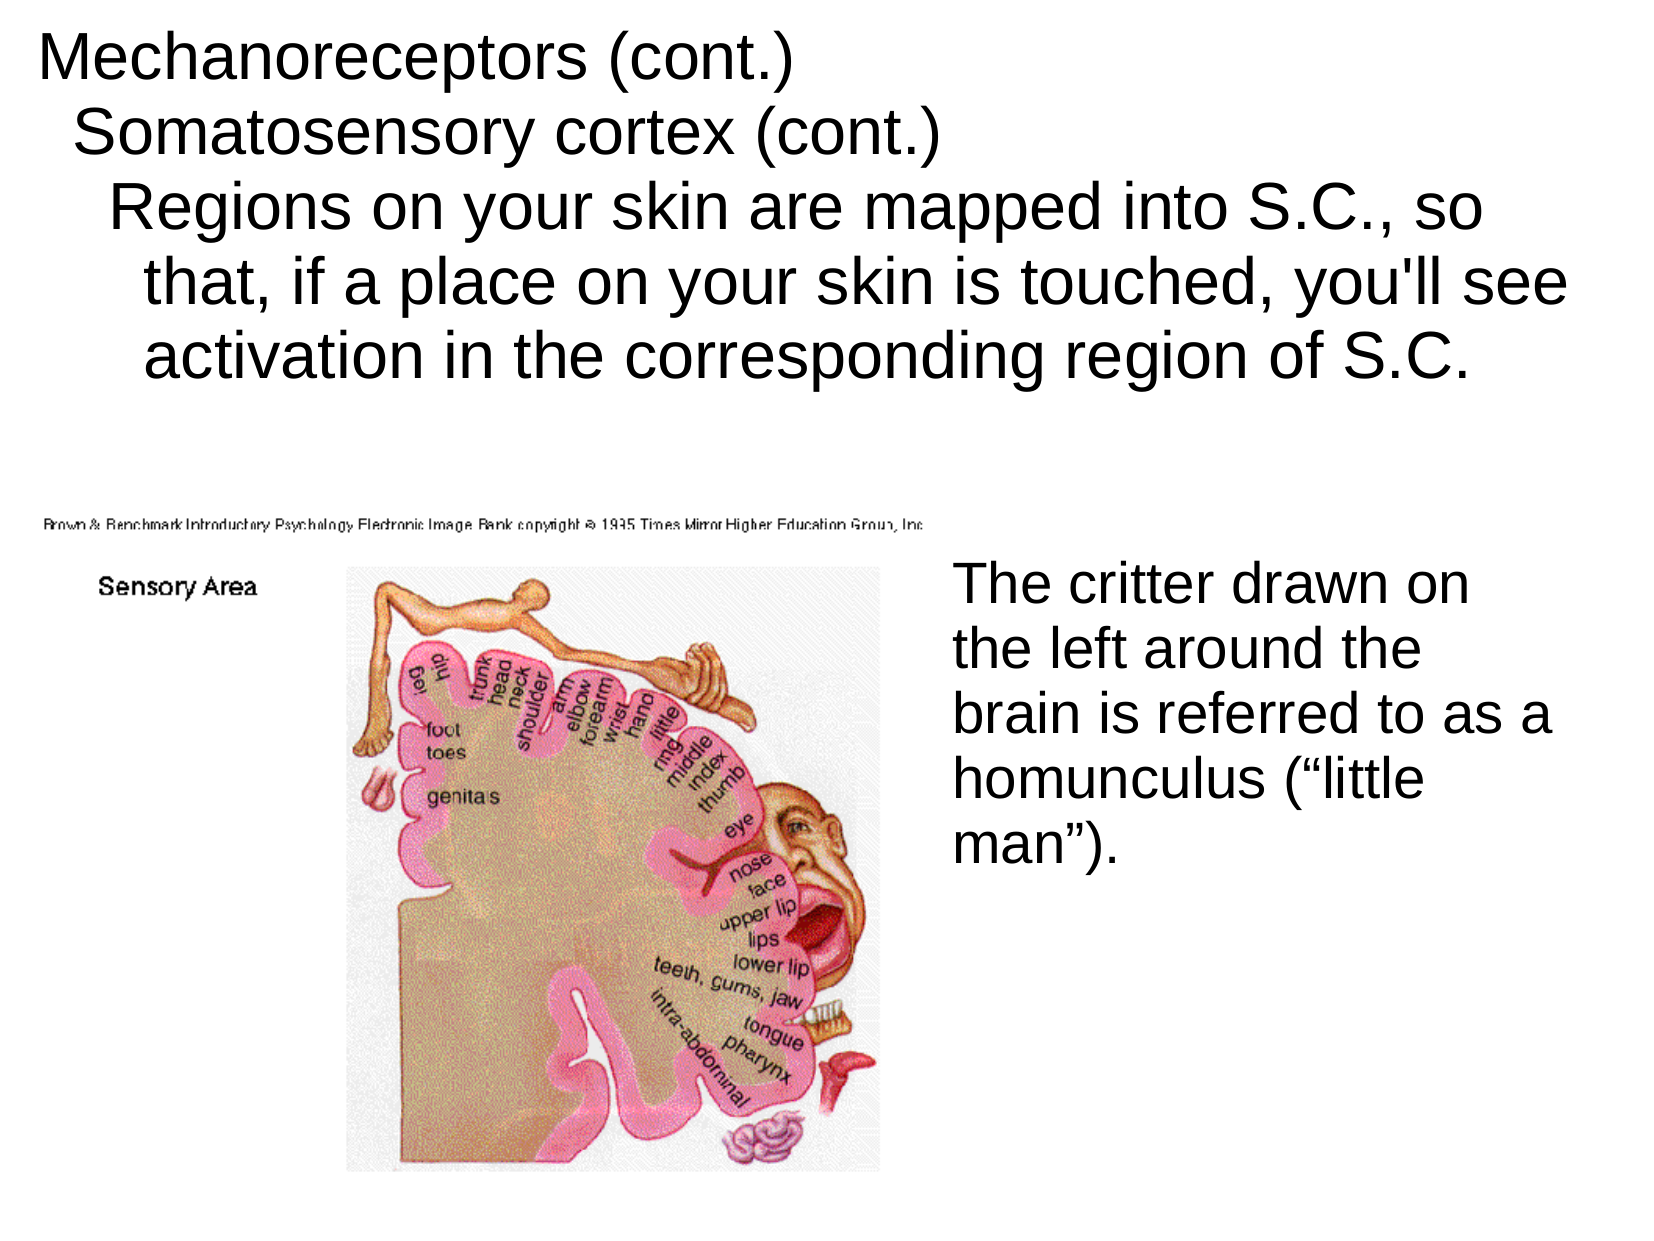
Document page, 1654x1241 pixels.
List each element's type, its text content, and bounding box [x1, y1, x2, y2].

subtitle Mechanoreceptors (cont.) Somatosensory cortex (cont.) Regions on your skin are mapped into S.C., so that, if a place on your skin is touched, you'll see activation in the corresponding region of S.C. [37, 0, 1613, 451]
text_box The critter drawn on the left around the brain is referred to as a homunculus (“little man”). [937, 543, 1576, 1126]
picture [37, 514, 938, 1201]
